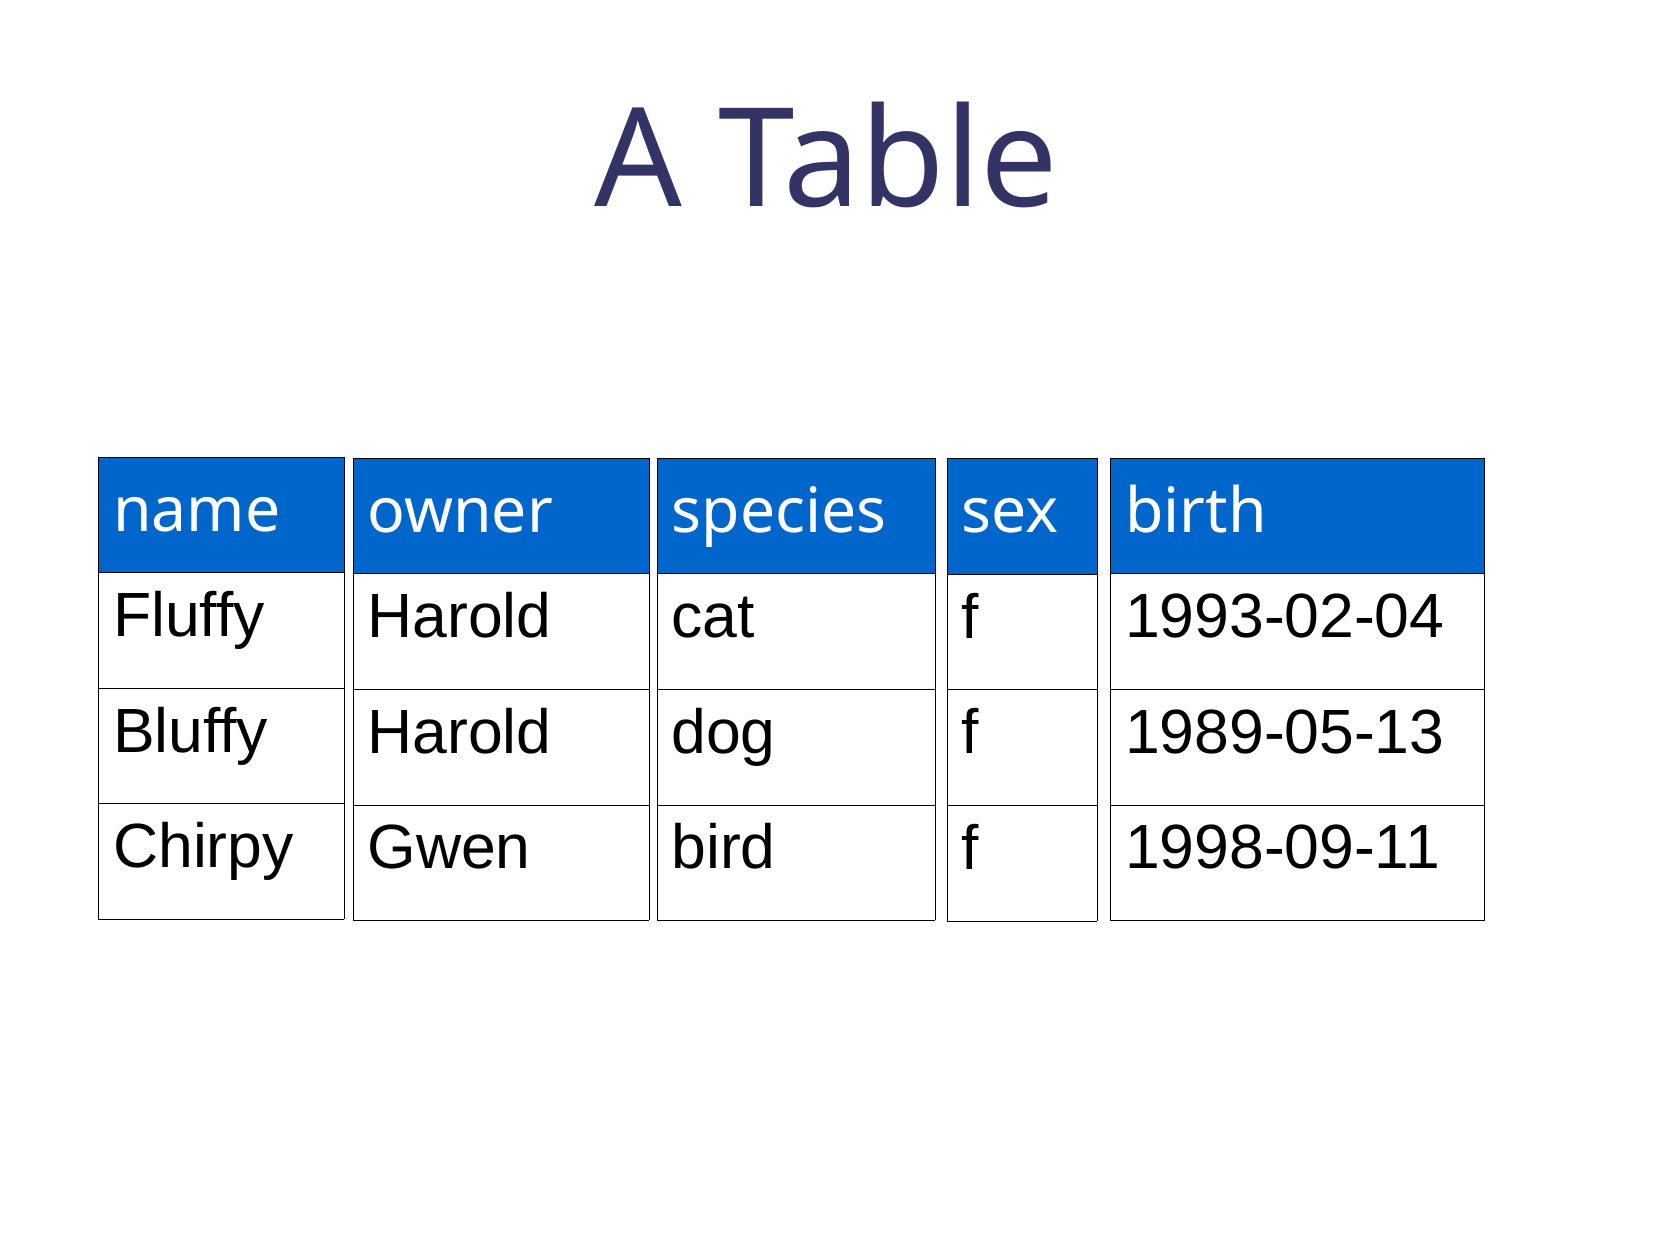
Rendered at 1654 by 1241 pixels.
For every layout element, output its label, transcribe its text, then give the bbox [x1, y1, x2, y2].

table_cell 1989-05-13 [1111, 690, 1484, 805]
table_cell Fluffy [99, 573, 344, 688]
title A Table [82, 56, 1571, 250]
table_cell dog [658, 690, 935, 805]
table_cell 1998-09-11 [1111, 806, 1484, 920]
table_cell 1993-02-04 [1111, 574, 1484, 689]
table_header birth [1111, 459, 1484, 573]
table_cell Bluffy [99, 689, 344, 803]
table_header owner [354, 459, 649, 573]
table_cell Harold [354, 574, 649, 689]
table_cell Chirpy [99, 804, 344, 919]
table_cell f [948, 806, 1097, 921]
table_cell Harold [354, 690, 649, 805]
table_cell f [948, 690, 1097, 805]
table_cell f [948, 575, 1097, 689]
table_cell Gwen [354, 806, 649, 920]
table_cell bird [658, 806, 935, 920]
table_cell cat [658, 574, 935, 689]
table_header sex [948, 459, 1097, 574]
table_header name [99, 458, 344, 572]
table_header species [658, 459, 935, 573]
